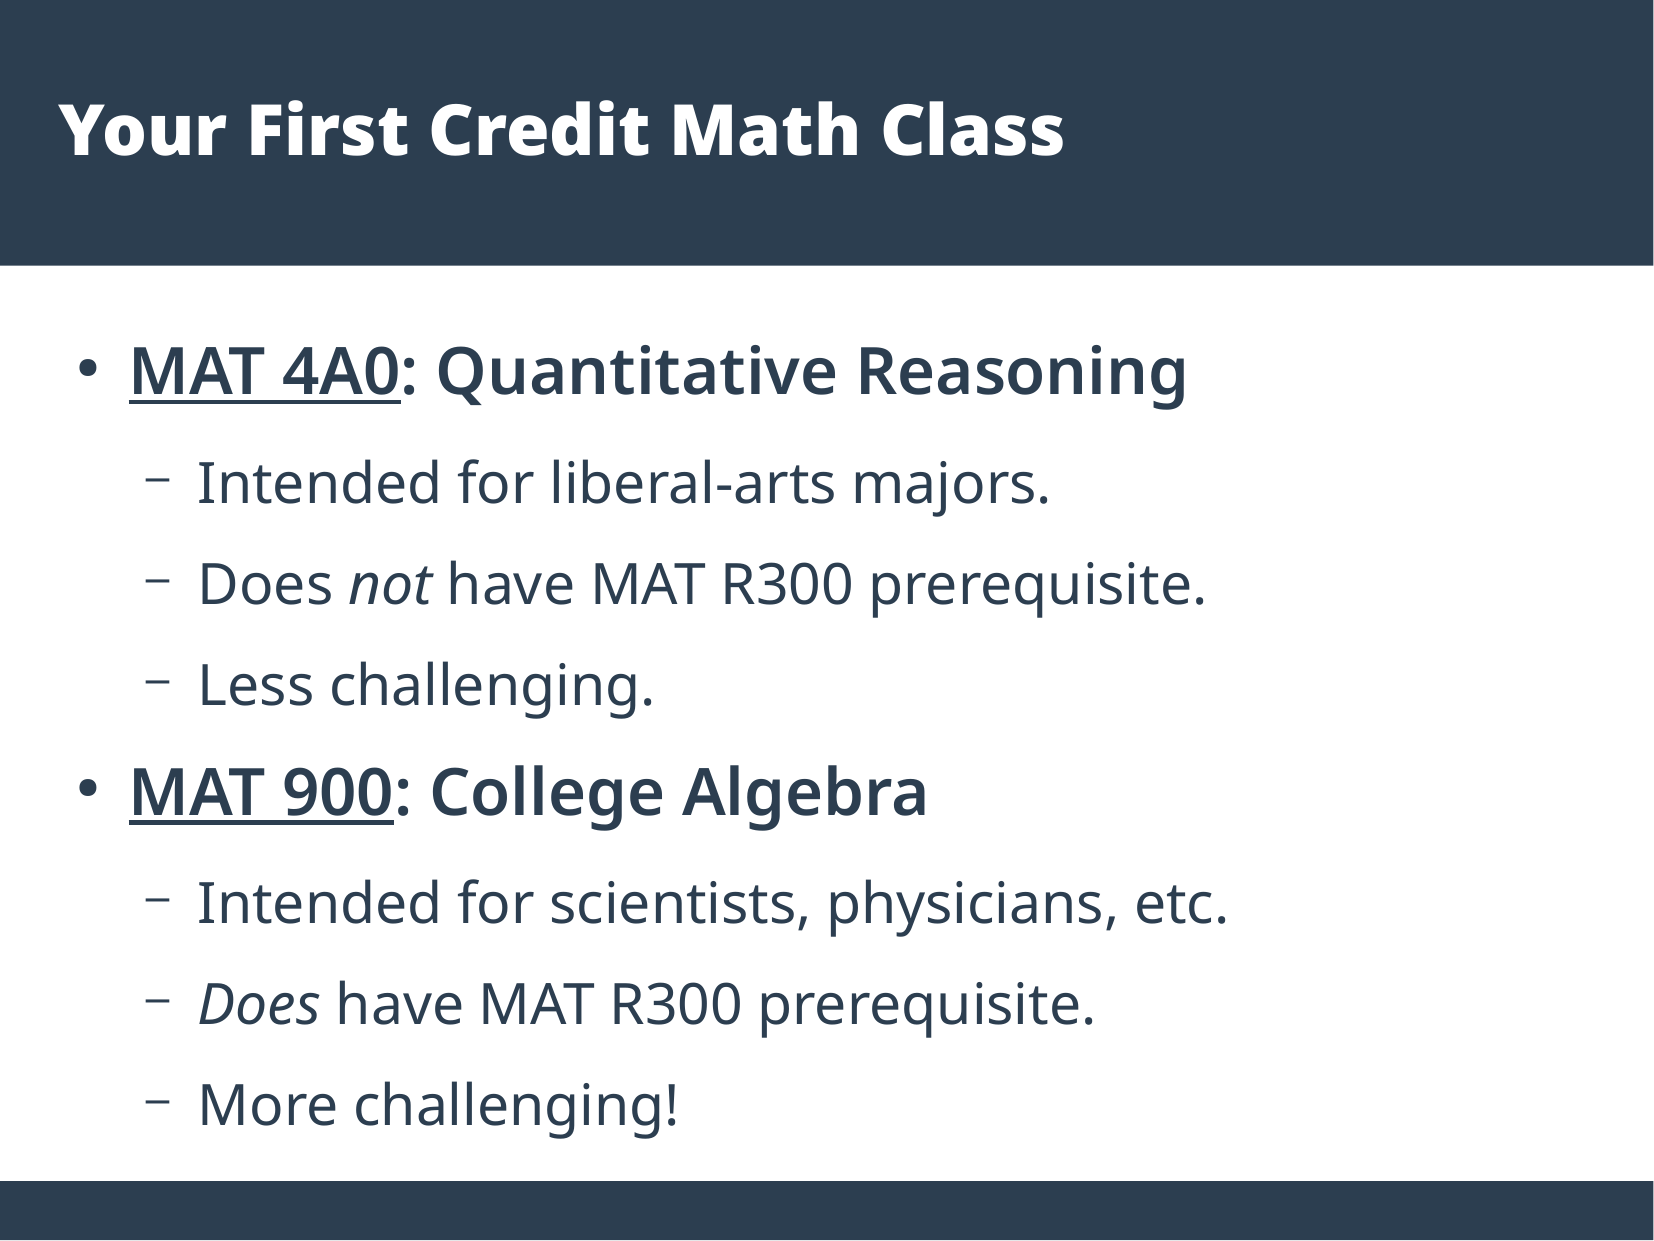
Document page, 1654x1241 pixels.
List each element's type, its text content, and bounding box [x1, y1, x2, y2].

list MAT 4A0: Quantitative Reasoning Intended for liberal-arts majors. Does not have MAT R300 prerequisite. Less challenging. MAT 900: College Algebra Intended for scientists, physicians, etc. Does have MAT R300 prerequisite. More challenging! [59, 324, 1595, 1152]
title Your First Credit Math Class [59, 49, 1595, 207]
